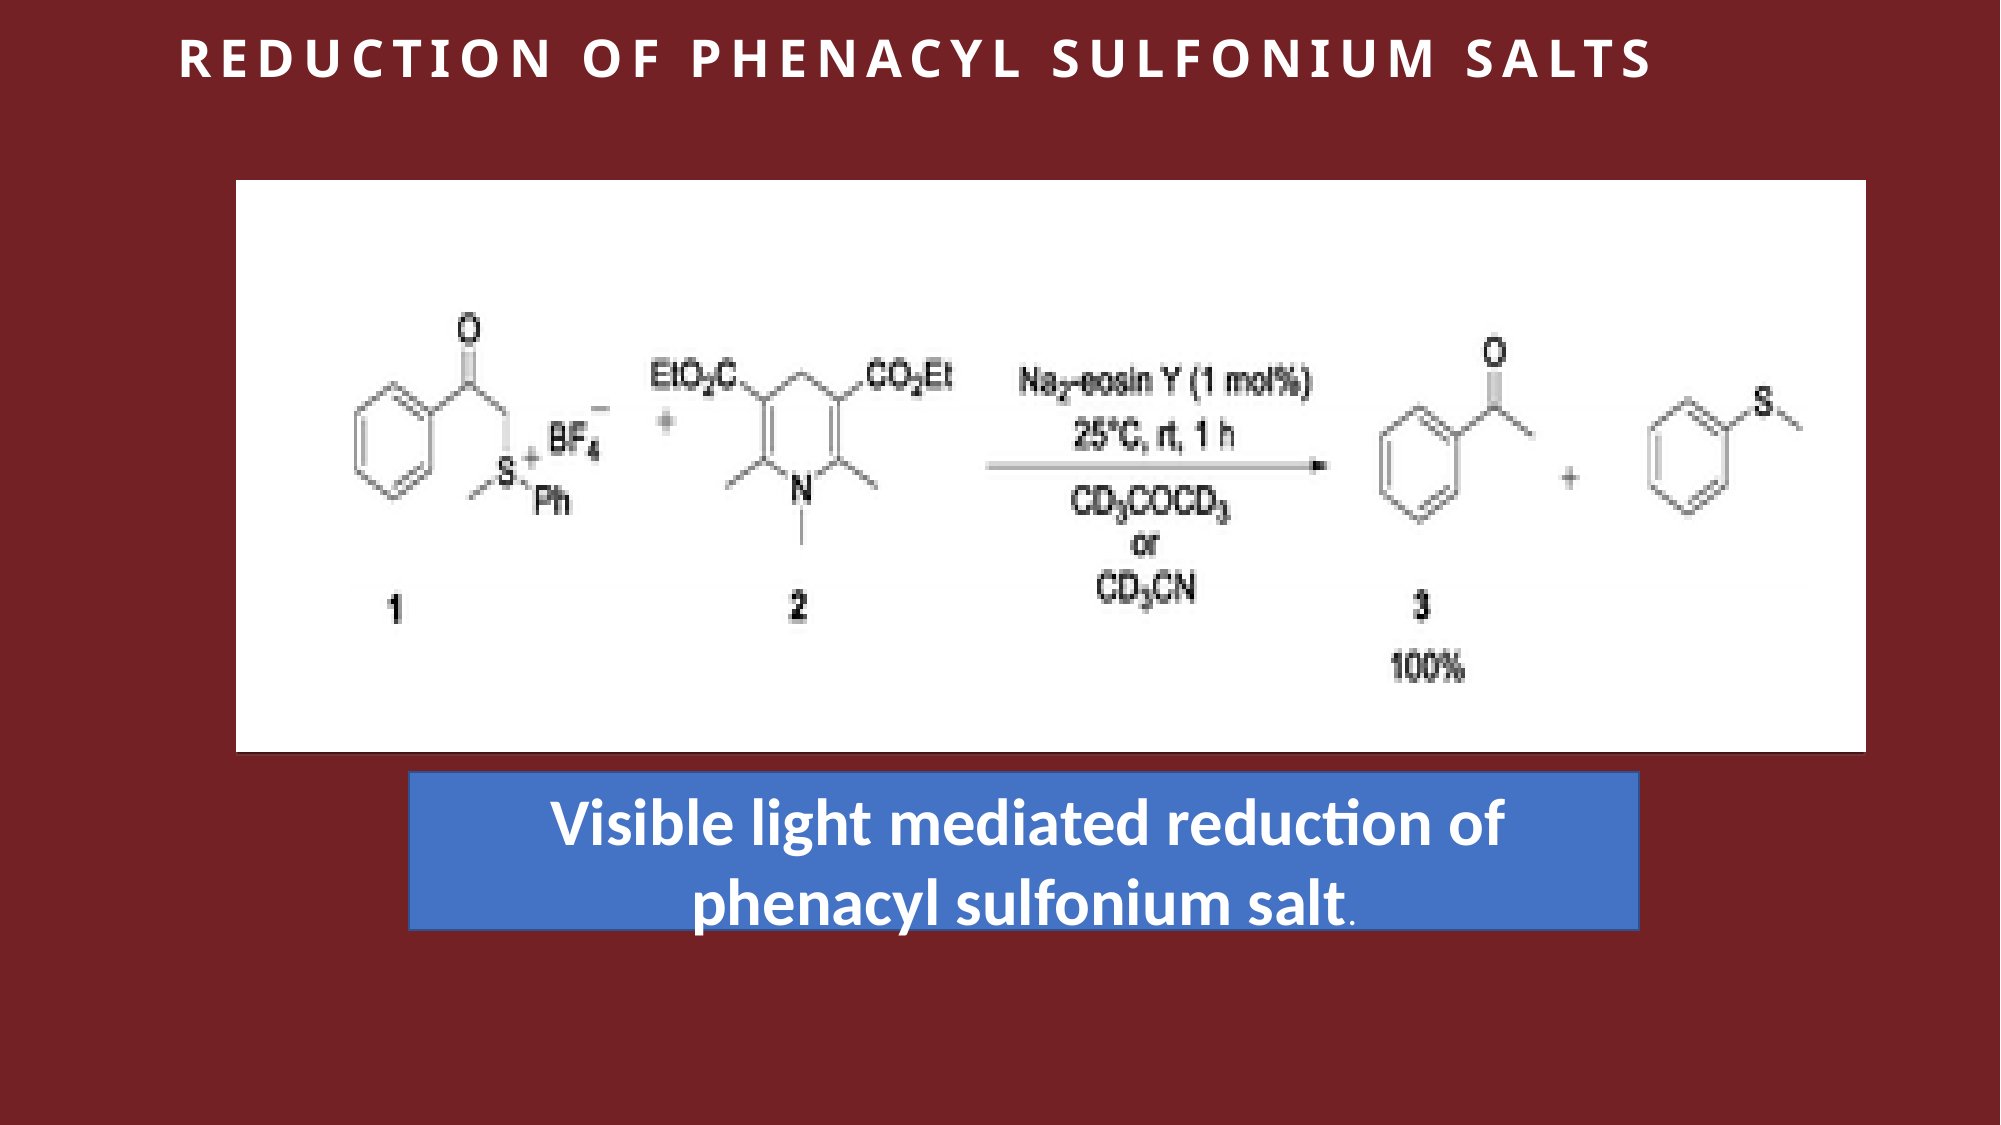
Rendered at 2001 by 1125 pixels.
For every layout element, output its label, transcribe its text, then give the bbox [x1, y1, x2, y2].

picture [250, 195, 1852, 738]
title Reduction of phenacyl sulfonium salts [177, 25, 1822, 118]
text_box Visible light mediated reduction of phenacyl sulfonium salt. [409, 772, 1639, 930]
